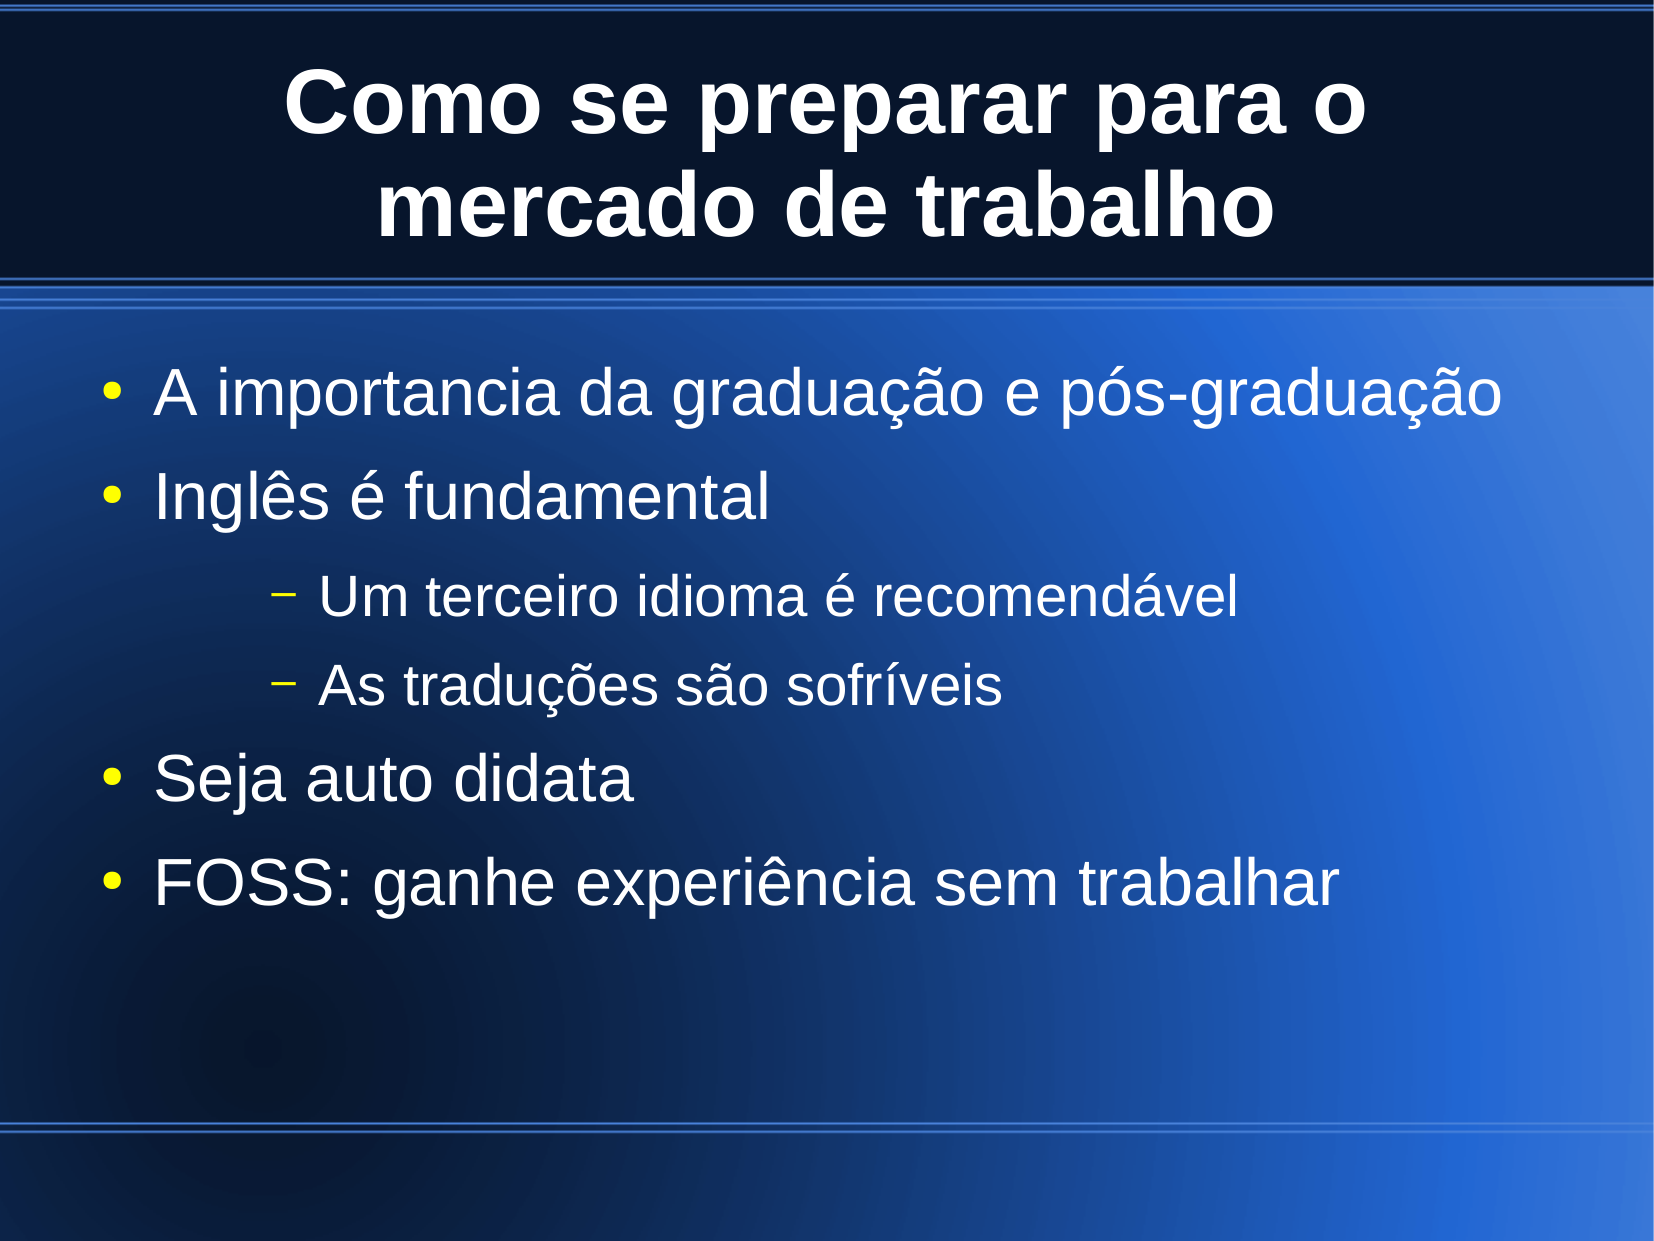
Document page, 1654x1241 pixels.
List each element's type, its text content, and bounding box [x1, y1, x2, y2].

list A importancia da graduação e pós-graduação Inglês é fundamental Um terceiro idioma é recomendável As traduções são sofríveis Seja auto didata FOSS: ganhe experiência sem trabalhar [82, 355, 1571, 1043]
title Como se preparar para o mercado de trabalho [82, 50, 1571, 256]
picture [0, 0, 1654, 1241]
